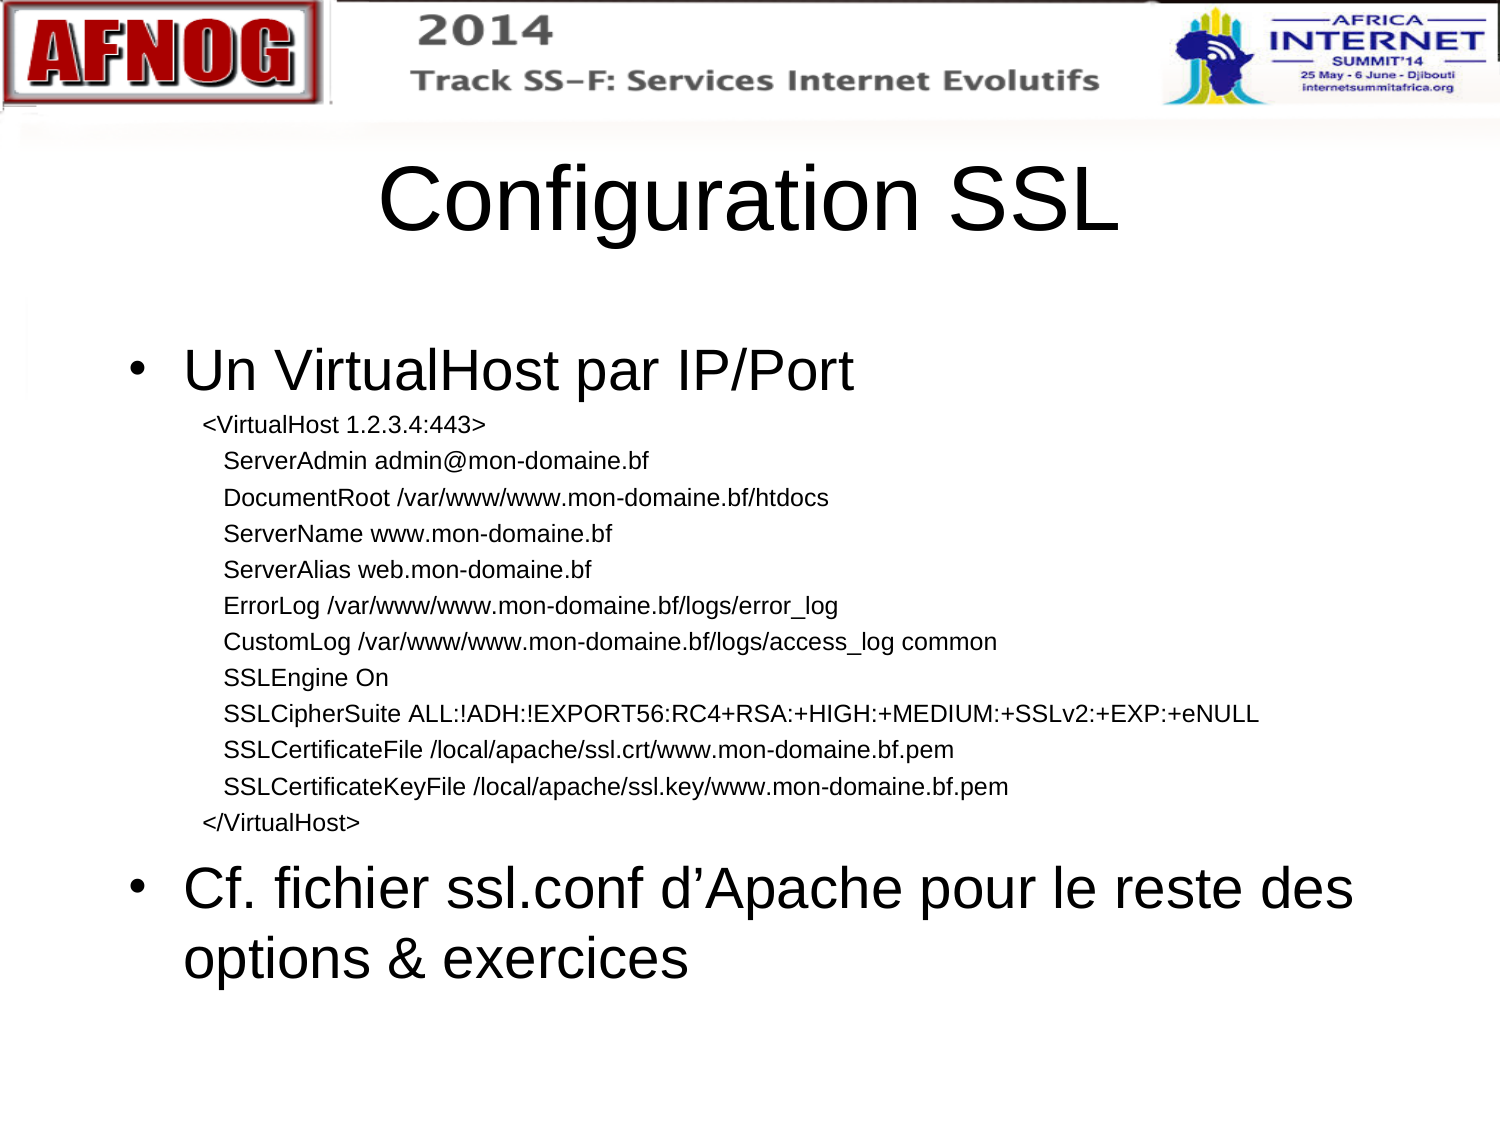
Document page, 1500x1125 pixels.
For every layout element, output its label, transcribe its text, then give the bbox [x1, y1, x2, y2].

picture [0, 0, 1500, 1125]
list Un VirtualHost par IP/Port <VirtualHost 1.2.3.4:443> ServerAdmin admin@mon-domaine.bf DocumentRoot /var/www/www.mon-domaine.bf/htdocs ServerName www.mon-domaine.bf ServerAlias web.mon-domaine.bf ErrorLog /var/www/www.mon-domaine.bf/logs/error_log CustomLog /var/www/www.mon-domaine.bf/logs/access_log common SSLEngine On SSLCipherSuite ALL:!ADH:!EXPORT56:RC4+RSA:+HIGH:+MEDIUM:+SSLv2:+EXP:+eNULL SSLCertificateFile /local/apache/ssl.crt/www.mon-domaine.bf.pem SSLCertificateKeyFile /local/apache/ssl.key/www.mon-domaine.bf.pem </VirtualHost> Cf. fichier ssl.conf d’Apache pour le reste des options & exercices [112, 324, 1388, 1000]
title Configuration SSL [112, 99, 1388, 288]
